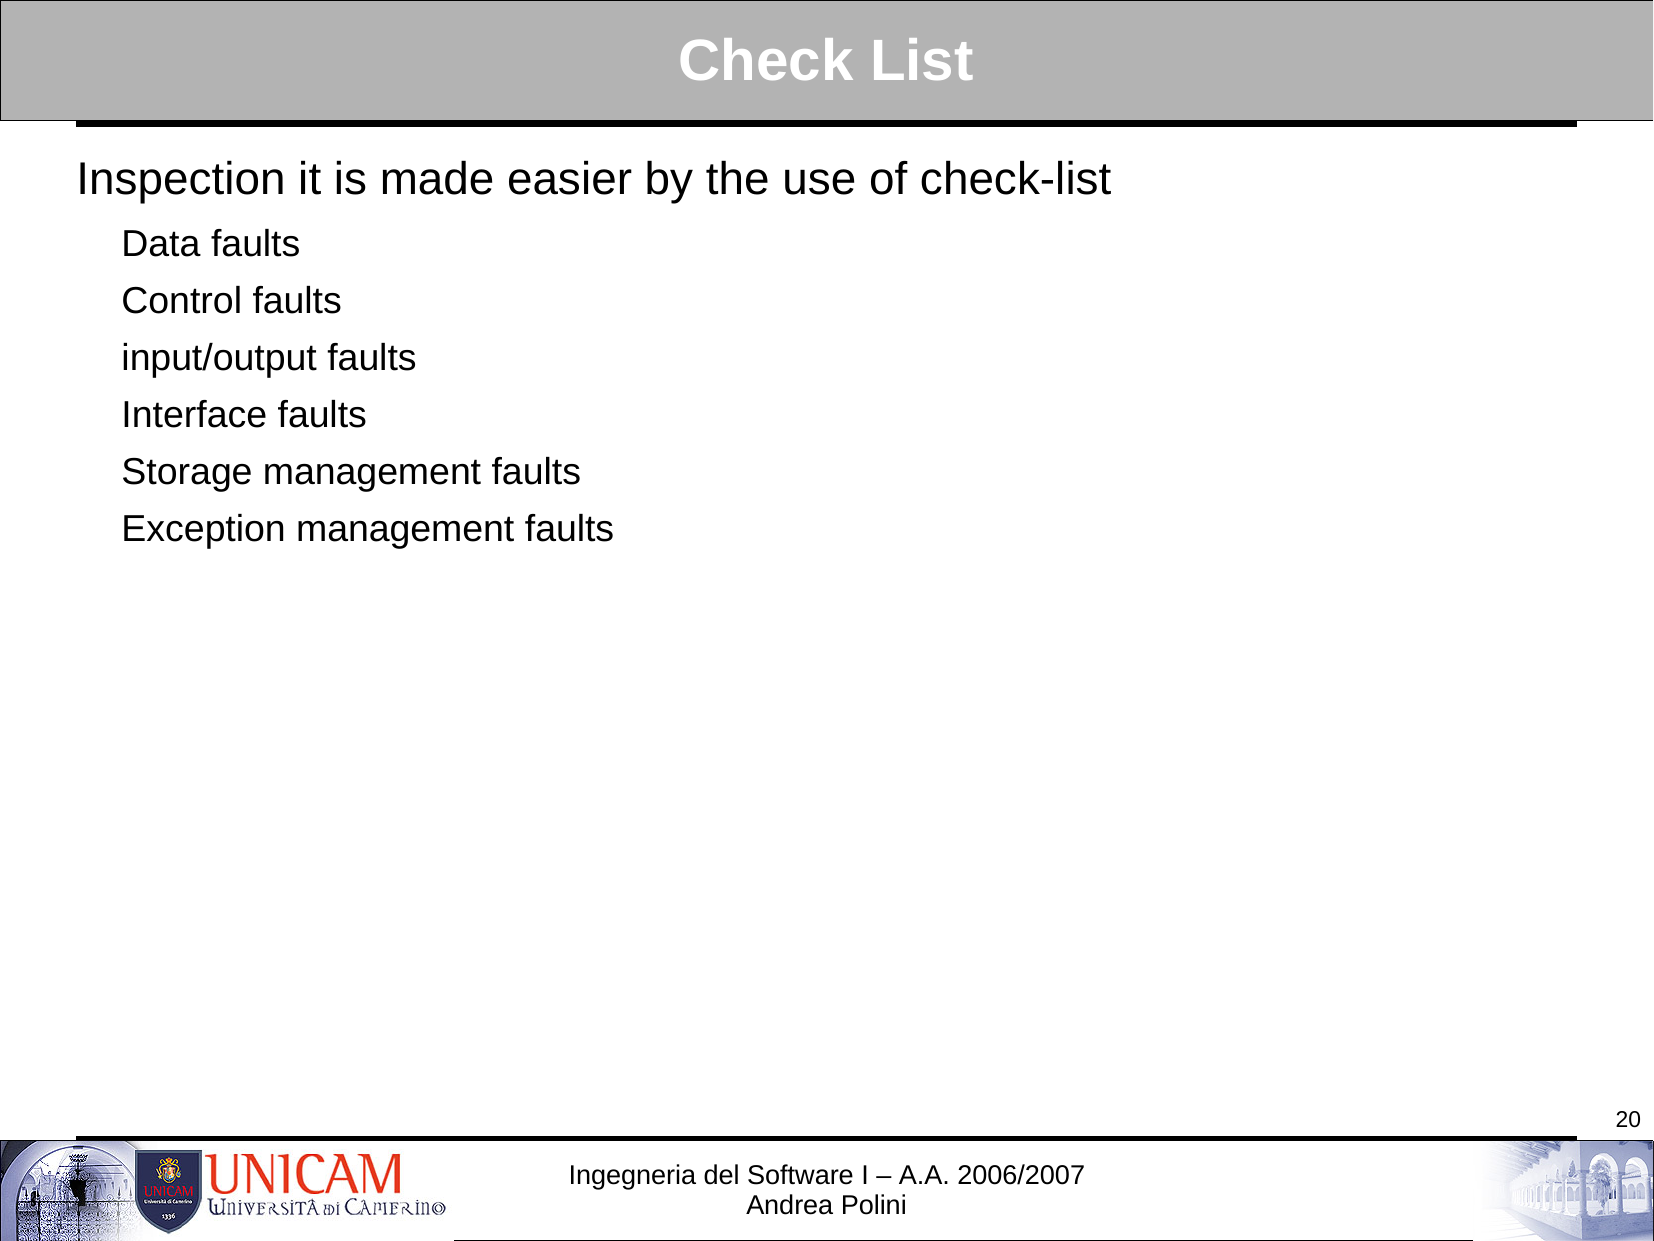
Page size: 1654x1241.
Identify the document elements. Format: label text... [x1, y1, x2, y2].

list Inspection it is made easier by the use of check-list Data faults Control faults input/output faults Interface faults Storage management faults Exception management faults [76, 152, 1577, 671]
title Check List [0, 0, 1653, 121]
picture [0, 1141, 454, 1241]
picture [1473, 1141, 1654, 1241]
